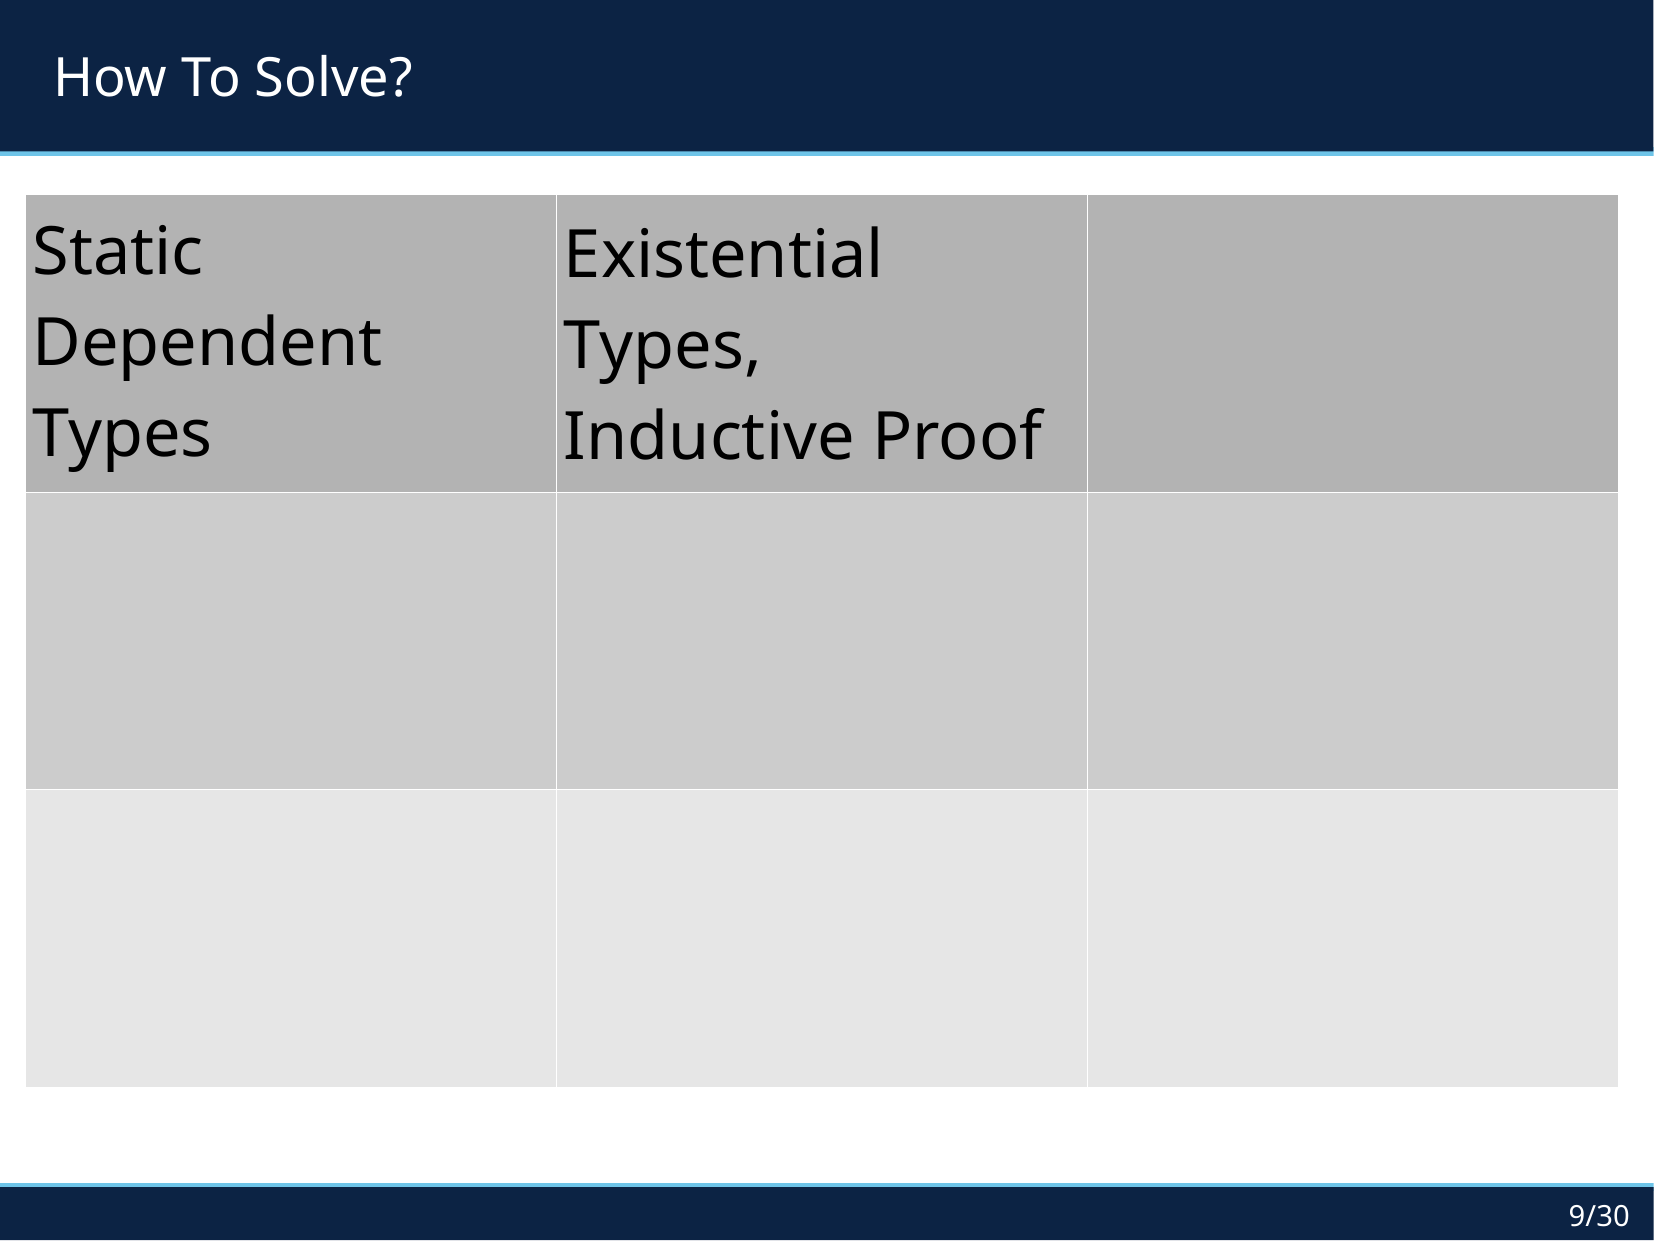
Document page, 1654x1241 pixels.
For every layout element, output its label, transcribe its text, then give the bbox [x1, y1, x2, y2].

table_cell [1088, 493, 1618, 789]
text_box Static Dependent Types [17, 211, 548, 468]
table_header [1088, 195, 1618, 492]
table_cell [557, 790, 1087, 1087]
table_cell [1088, 790, 1618, 1087]
text_box Existential Types, Inductive Proof [549, 214, 1079, 471]
table_cell [26, 493, 556, 789]
title How To Solve? [0, 0, 1654, 152]
table_header [557, 195, 1087, 492]
table_cell [557, 493, 1087, 789]
table_header [26, 195, 556, 492]
table_cell [26, 790, 556, 1087]
